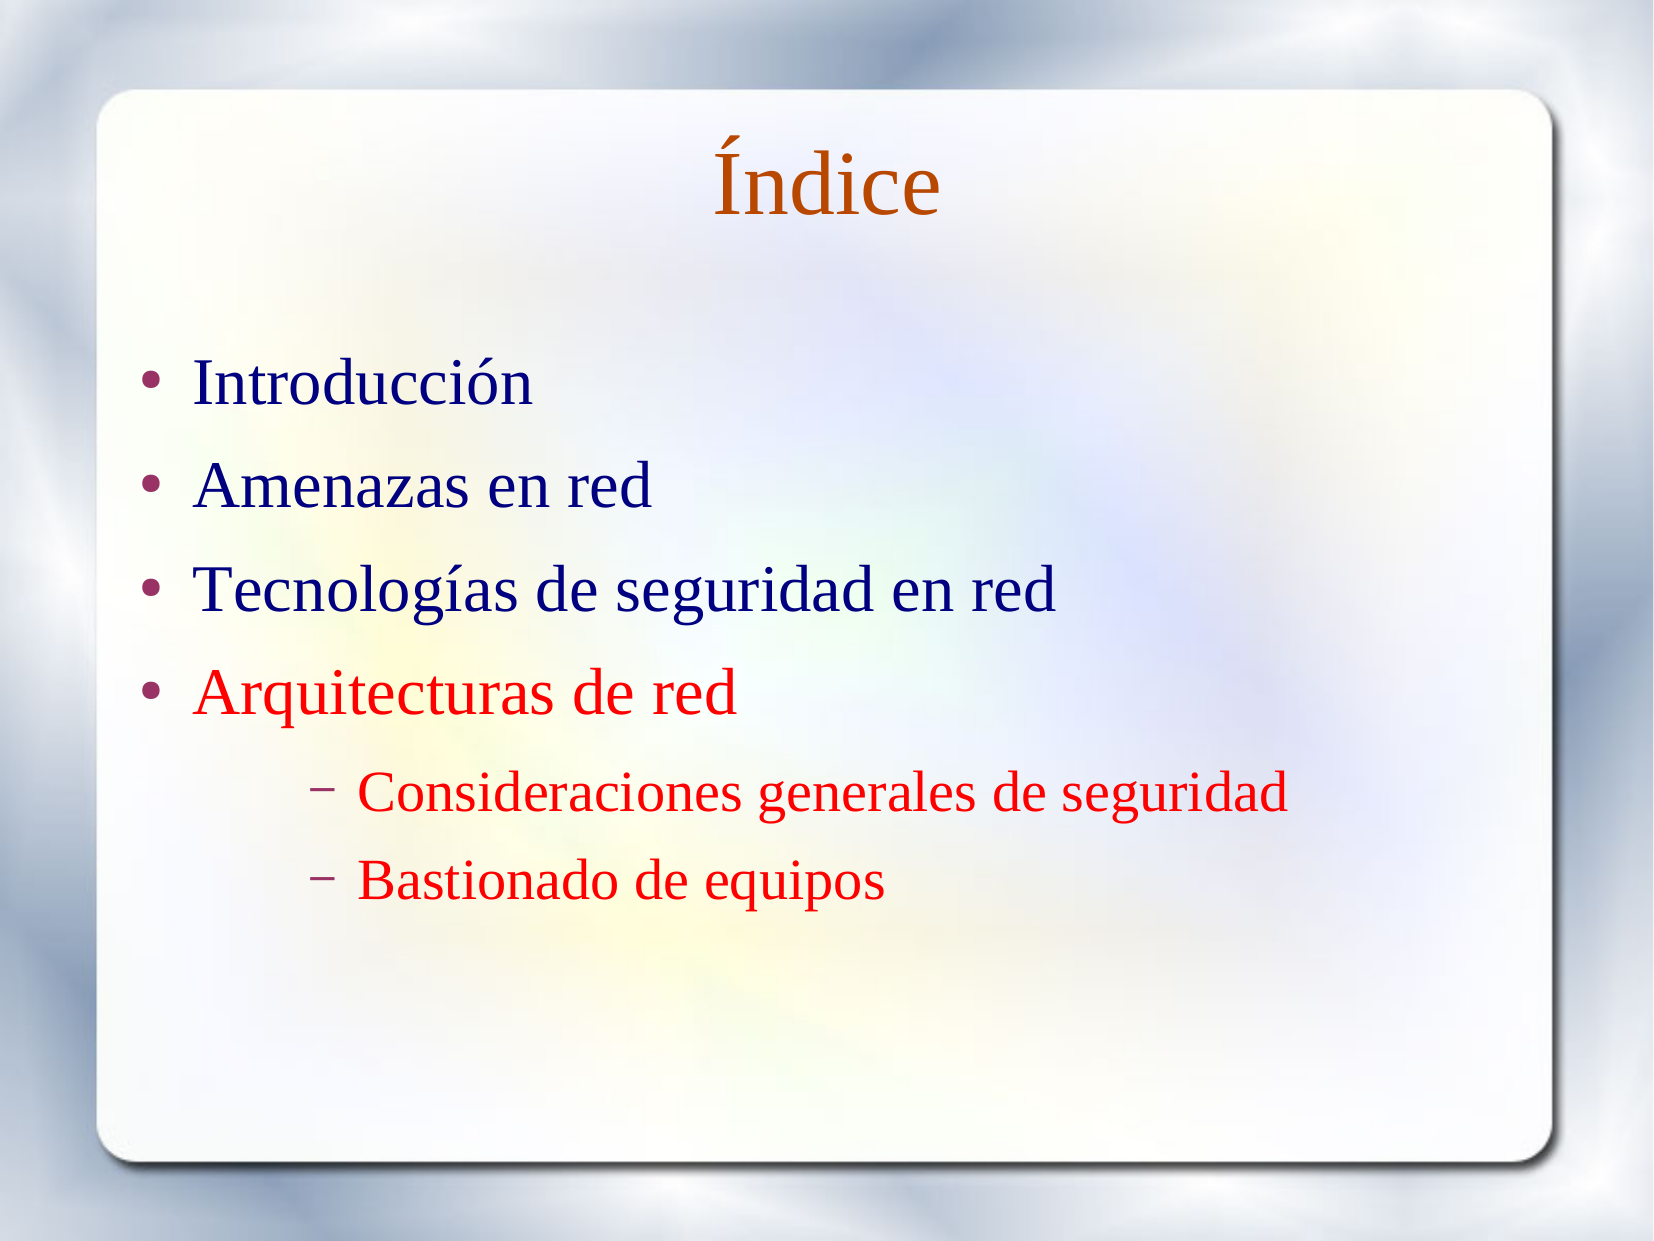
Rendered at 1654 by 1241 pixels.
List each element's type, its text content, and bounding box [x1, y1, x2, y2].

picture [0, 0, 1654, 1241]
title Índice [121, 132, 1534, 235]
list Introducción Amenazas en red Tecnologías de seguridad en red Arquitecturas de red Consideraciones generales de seguridad Bastionado de equipos [121, 344, 1534, 1127]
